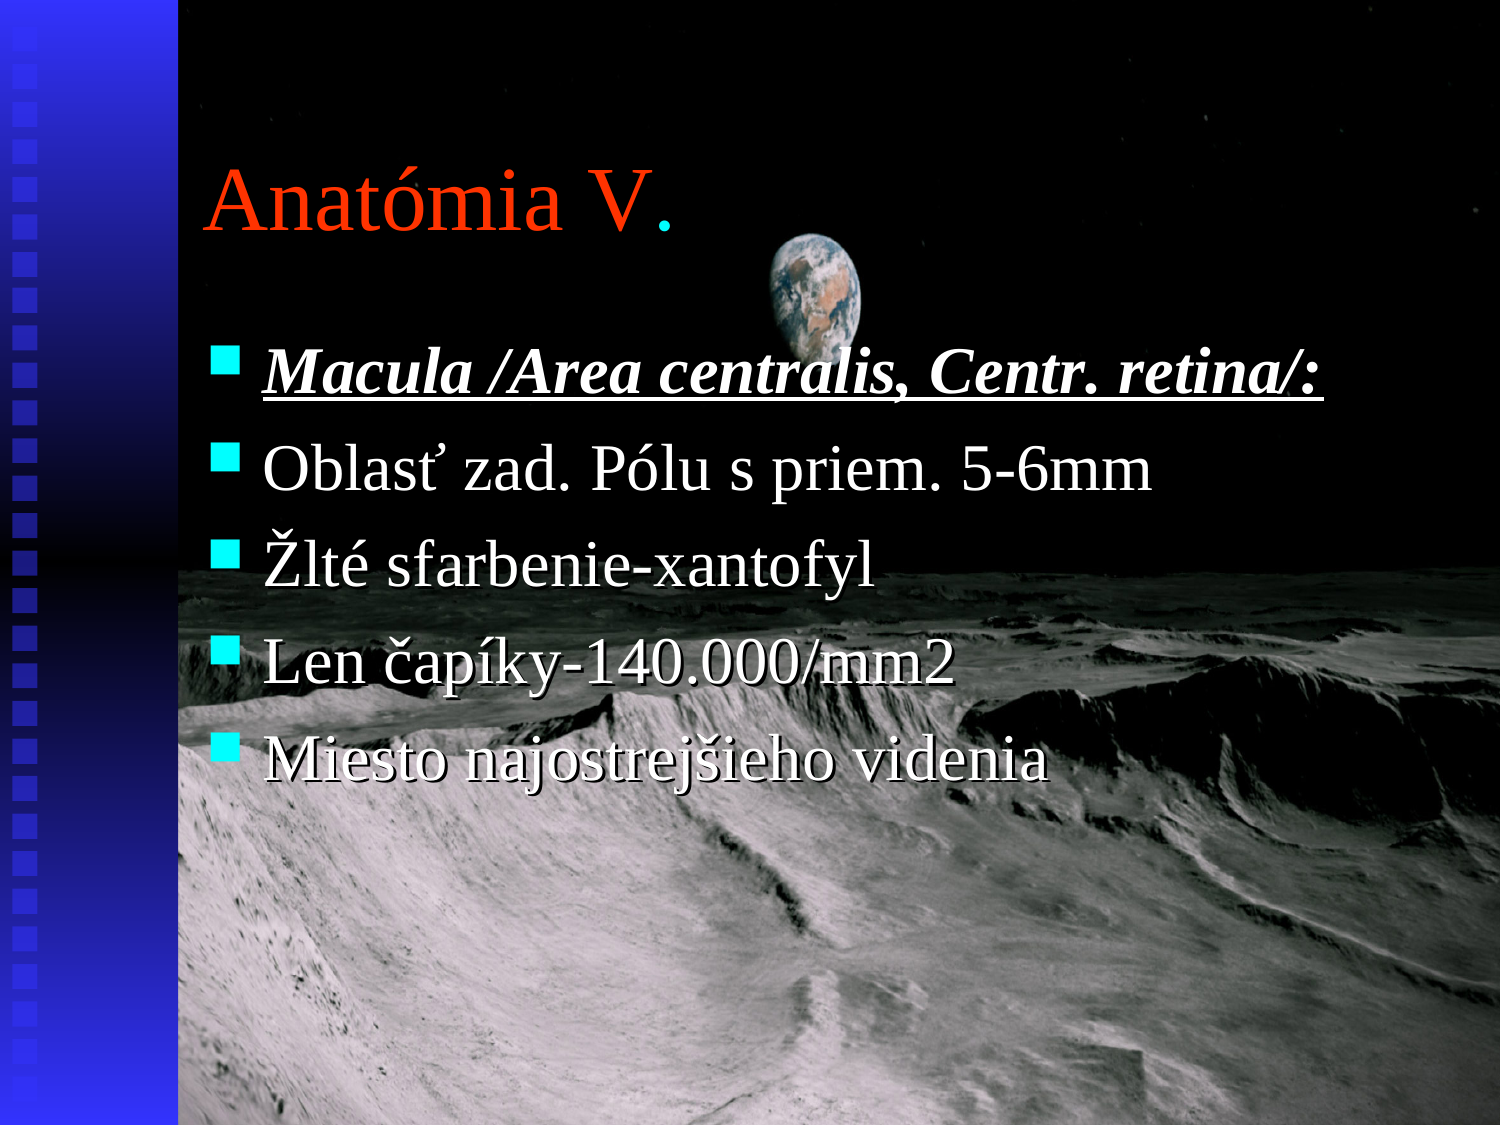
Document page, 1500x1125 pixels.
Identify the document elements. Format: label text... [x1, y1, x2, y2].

list Macula /Area centralis, Centr. retina/: Oblasť zad. Pólu s priem. 5-6mm Žlté sfarbenie-xantofyl Len čapíky-140.000/mm2 Miesto najostrejšieho videnia [191, 319, 1467, 995]
title Anatómia V. [187, 99, 1463, 288]
picture [0, 0, 1500, 1125]
